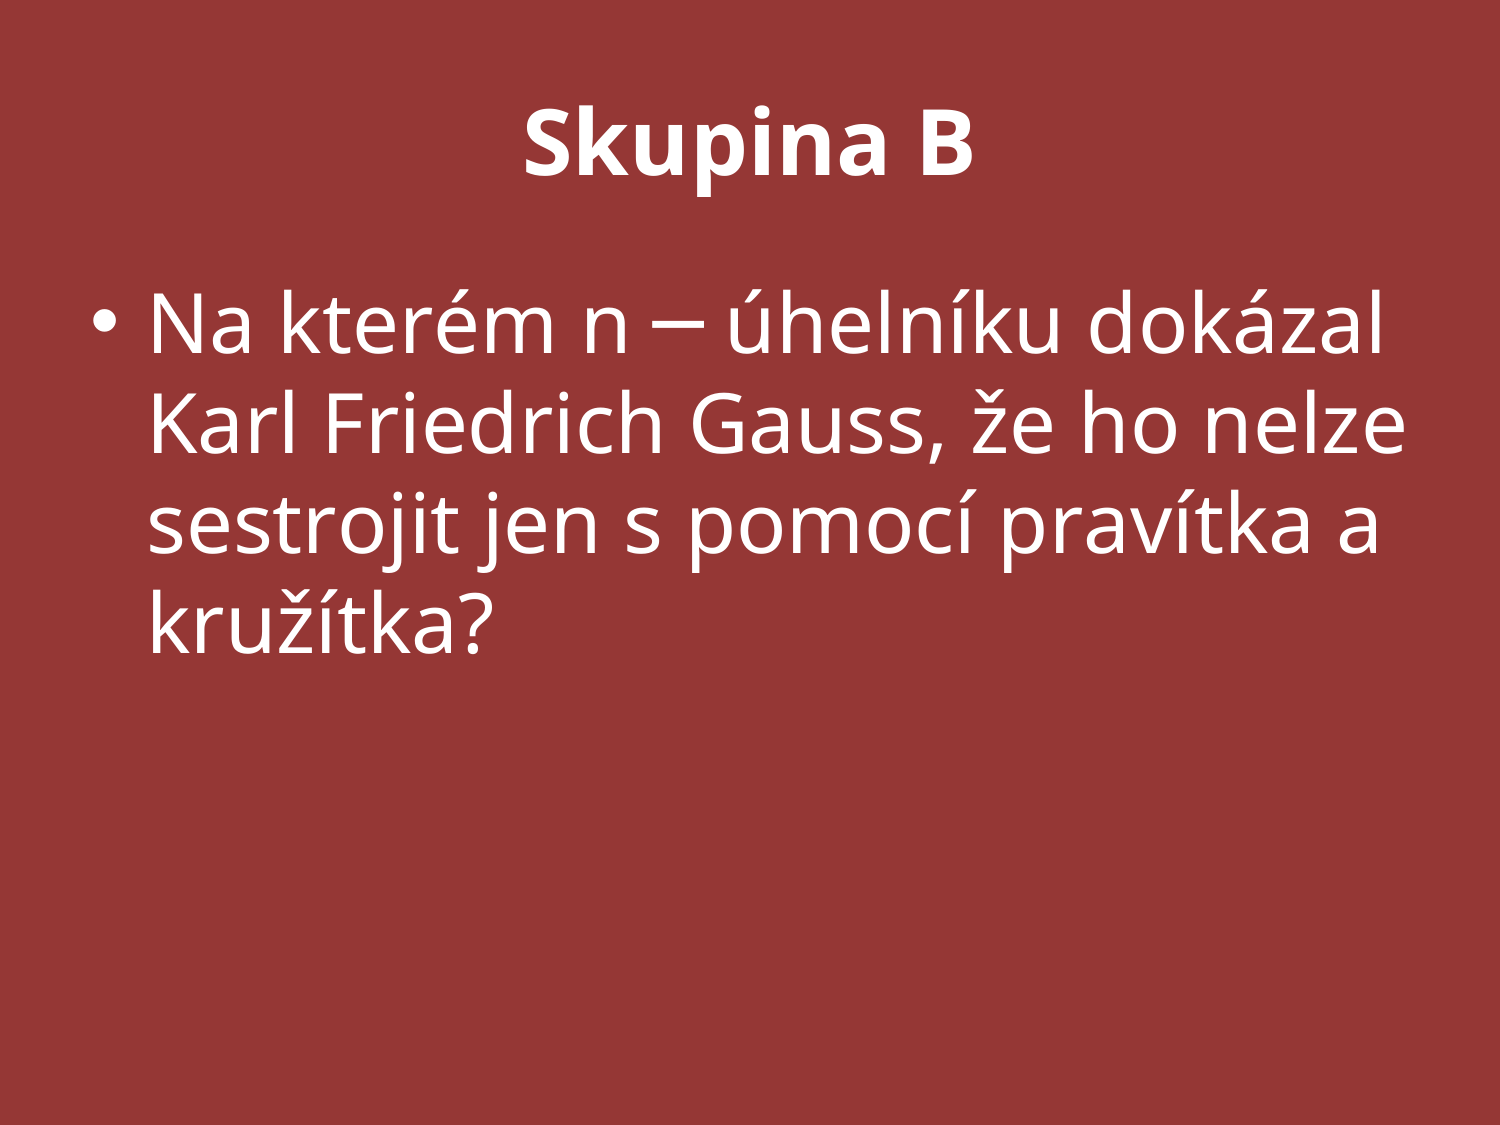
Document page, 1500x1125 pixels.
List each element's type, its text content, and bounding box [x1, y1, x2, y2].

list Na kterém n ─ úhelníku dokázal Karl Friedrich Gauss, že ho nelze sestrojit jen s pomocí pravítka a kružítka? [75, 262, 1426, 1006]
title Skupina B [75, 45, 1426, 233]
